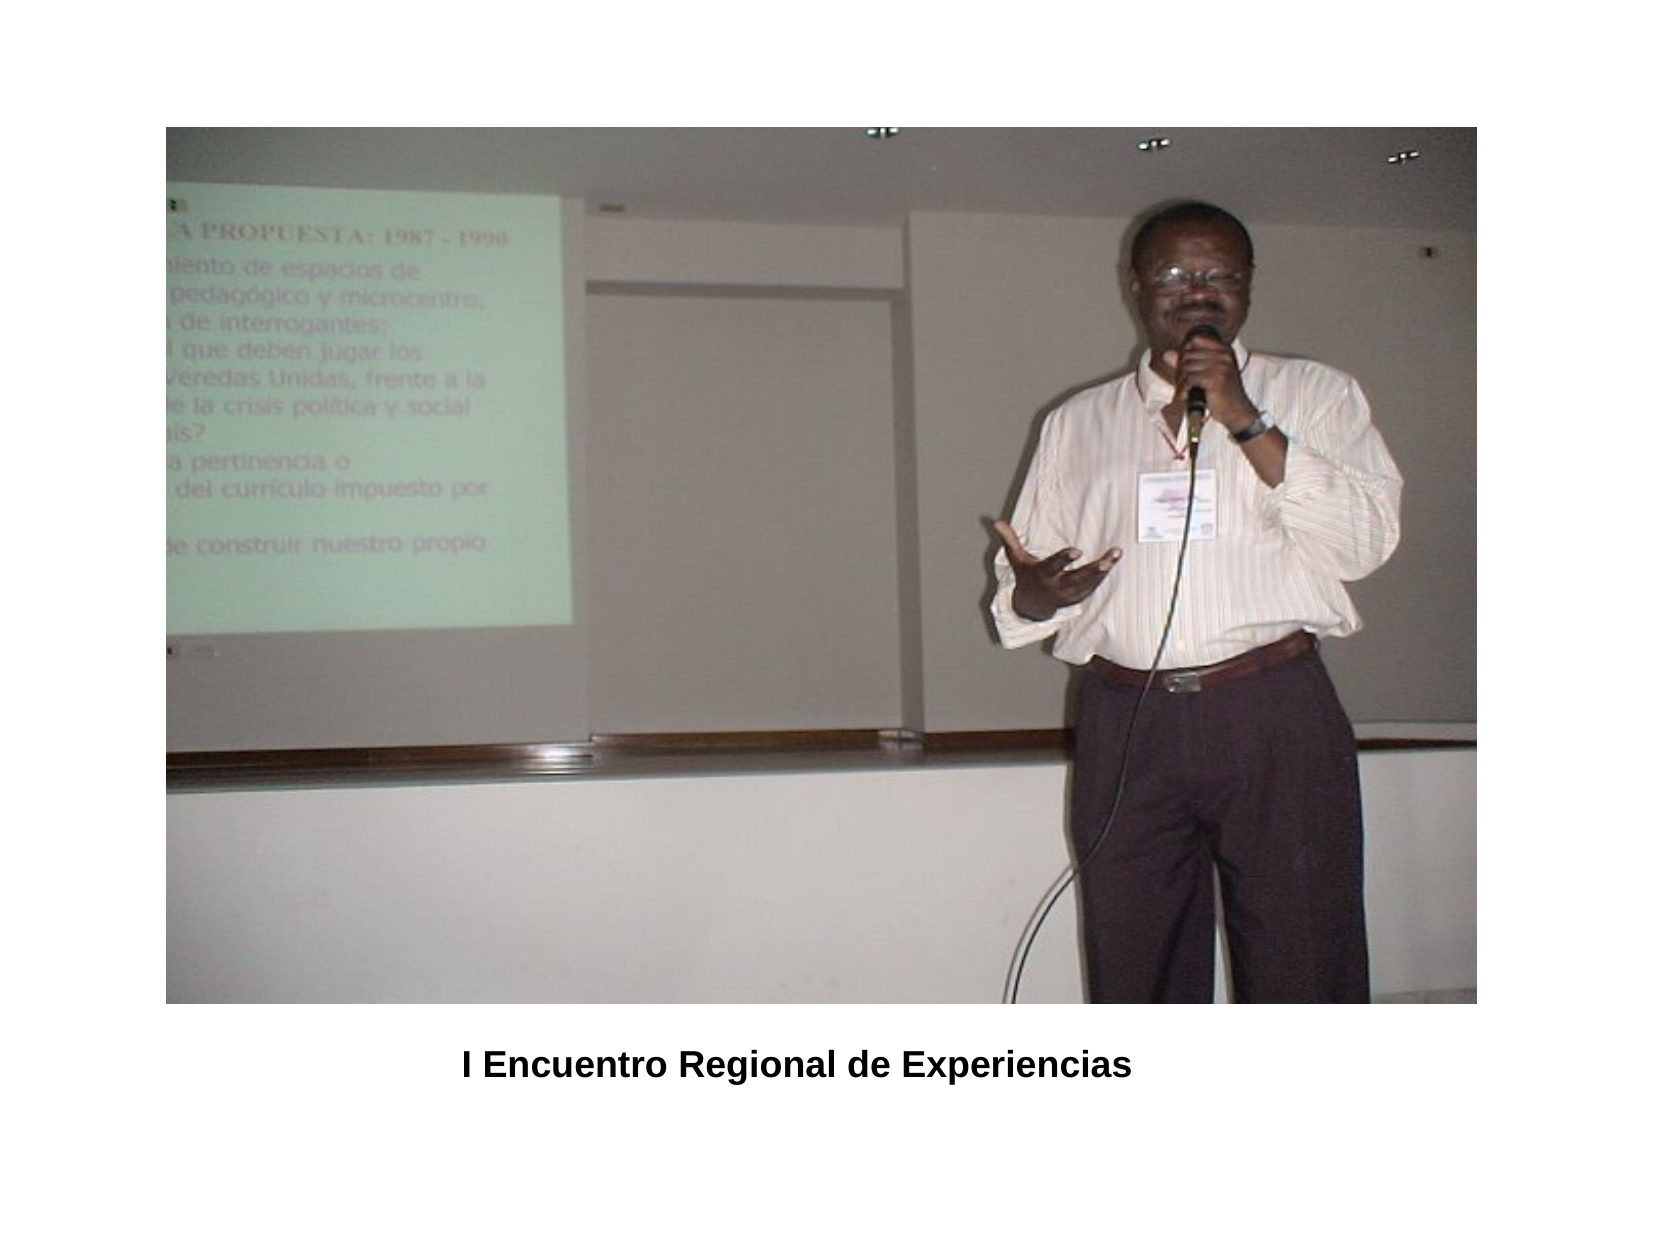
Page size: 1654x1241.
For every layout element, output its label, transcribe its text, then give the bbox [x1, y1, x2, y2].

text_box I Encuentro Regional de Experiencias [383, 1035, 1211, 1094]
picture [166, 127, 1477, 1004]
